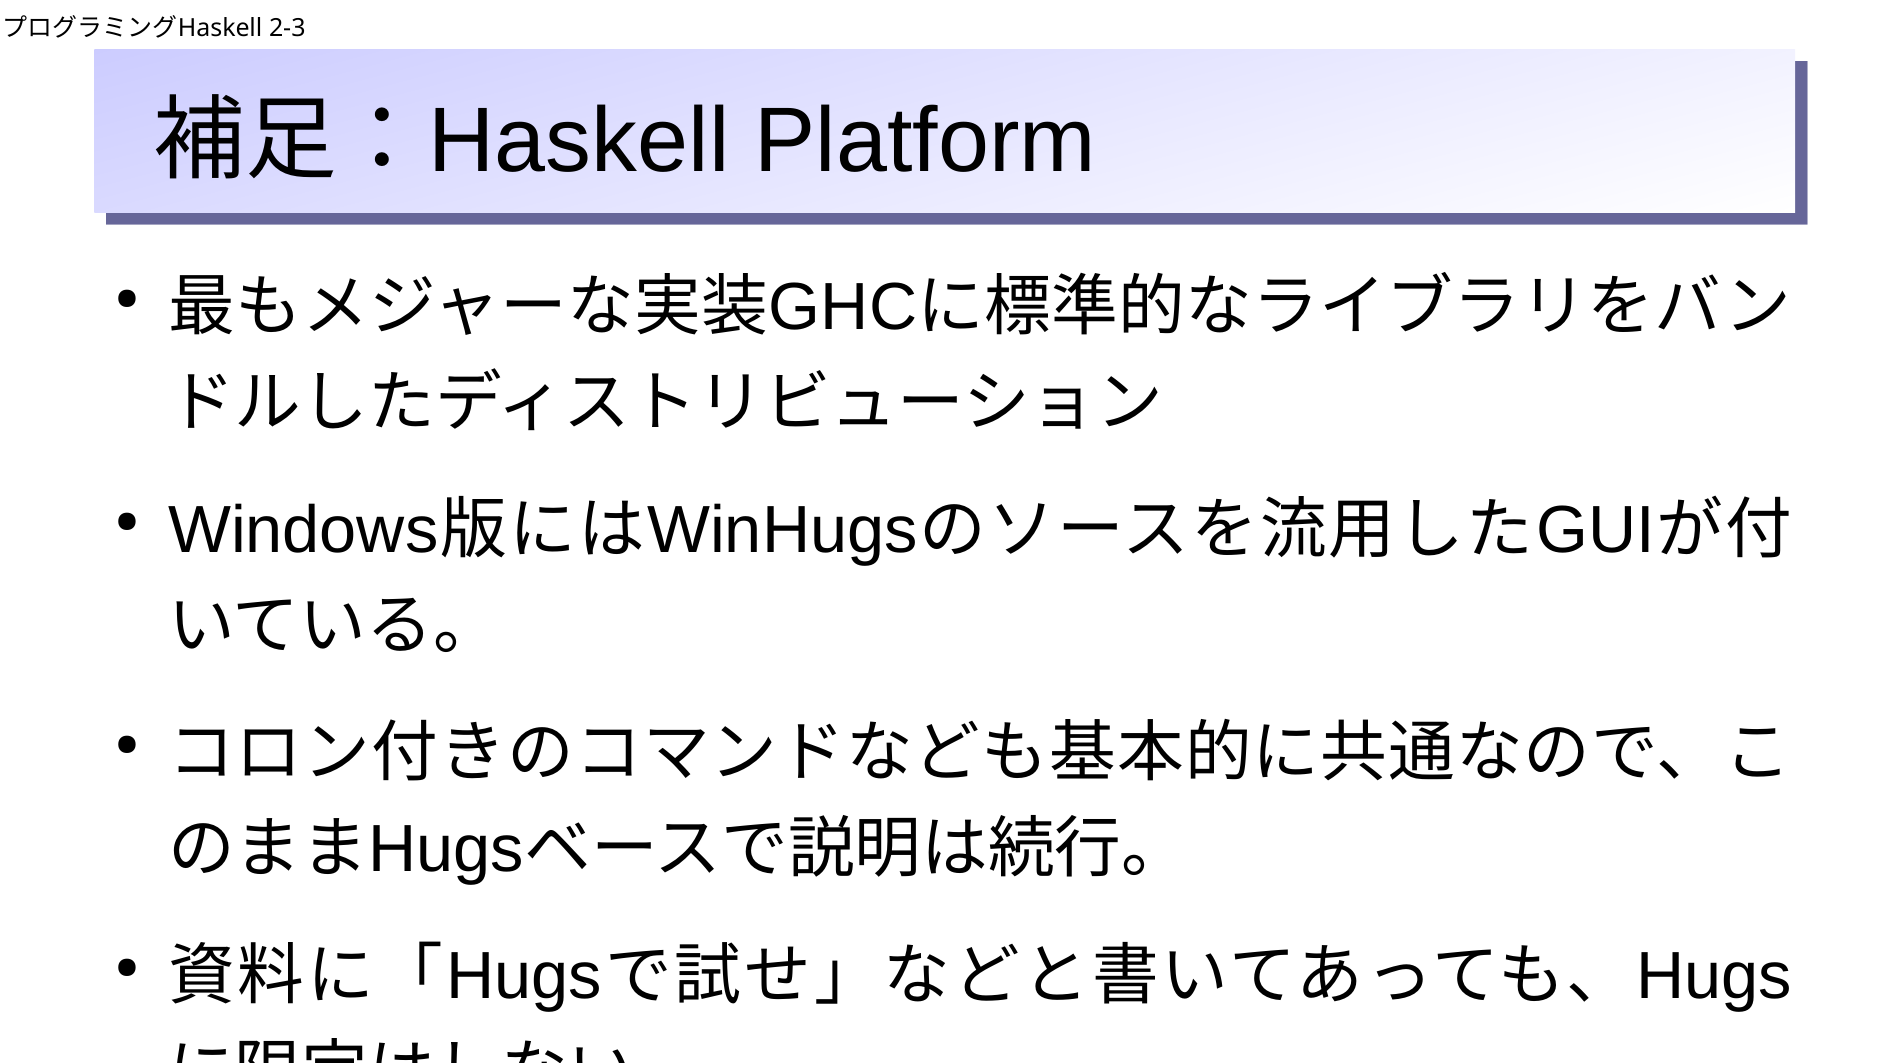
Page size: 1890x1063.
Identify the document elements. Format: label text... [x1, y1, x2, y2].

list 最もメジャーな実装GHCに標準的なライブラリをバンドルしたディストリビューション Windows版にはWinHugsのソースを流用したGUIが付いている。 コロン付きのコマンドなども基本的に共通なので、このままHugsベースで説明は続行。 資料に「Hugsで試せ」などと書いてあっても、Hugsに限定はしない。 [94, 248, 1796, 910]
title 補足：Haskell Platform [94, 49, 1796, 213]
